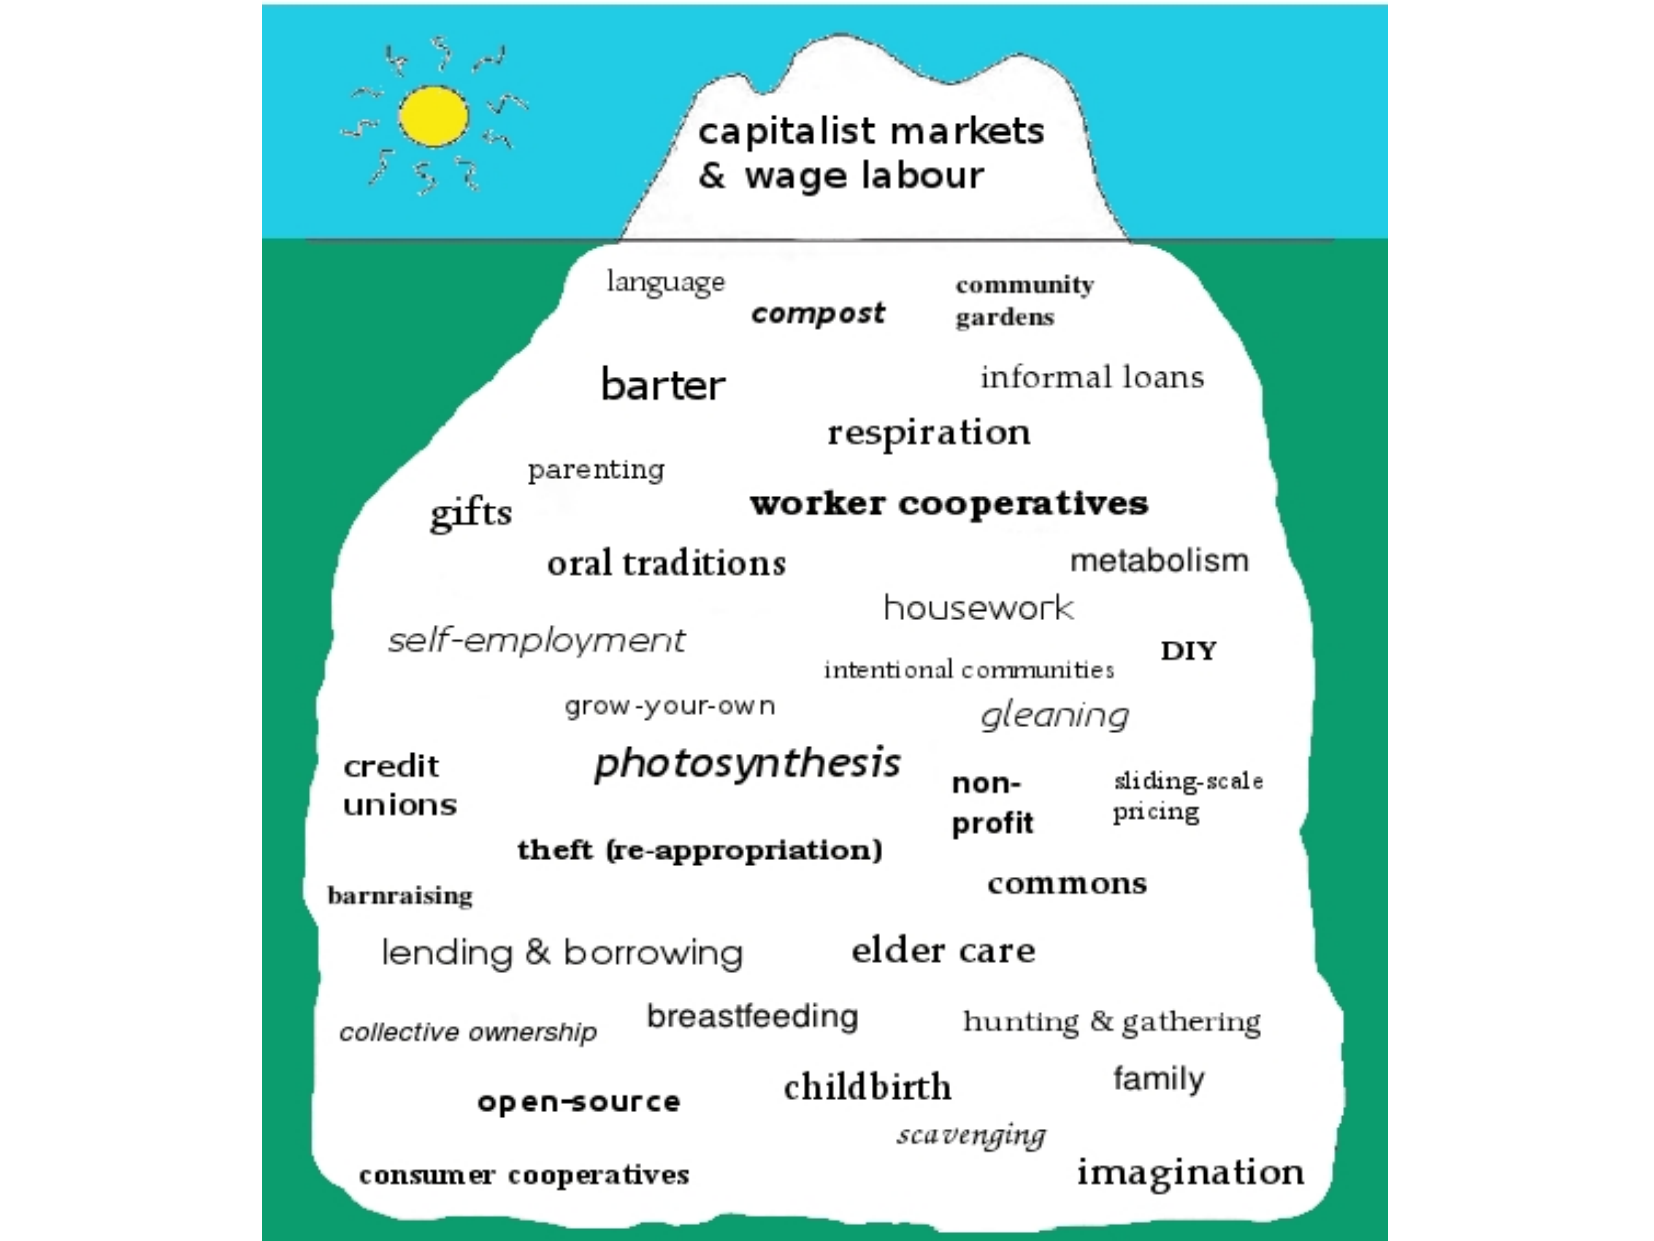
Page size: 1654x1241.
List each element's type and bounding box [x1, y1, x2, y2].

picture [262, 0, 1388, 1241]
